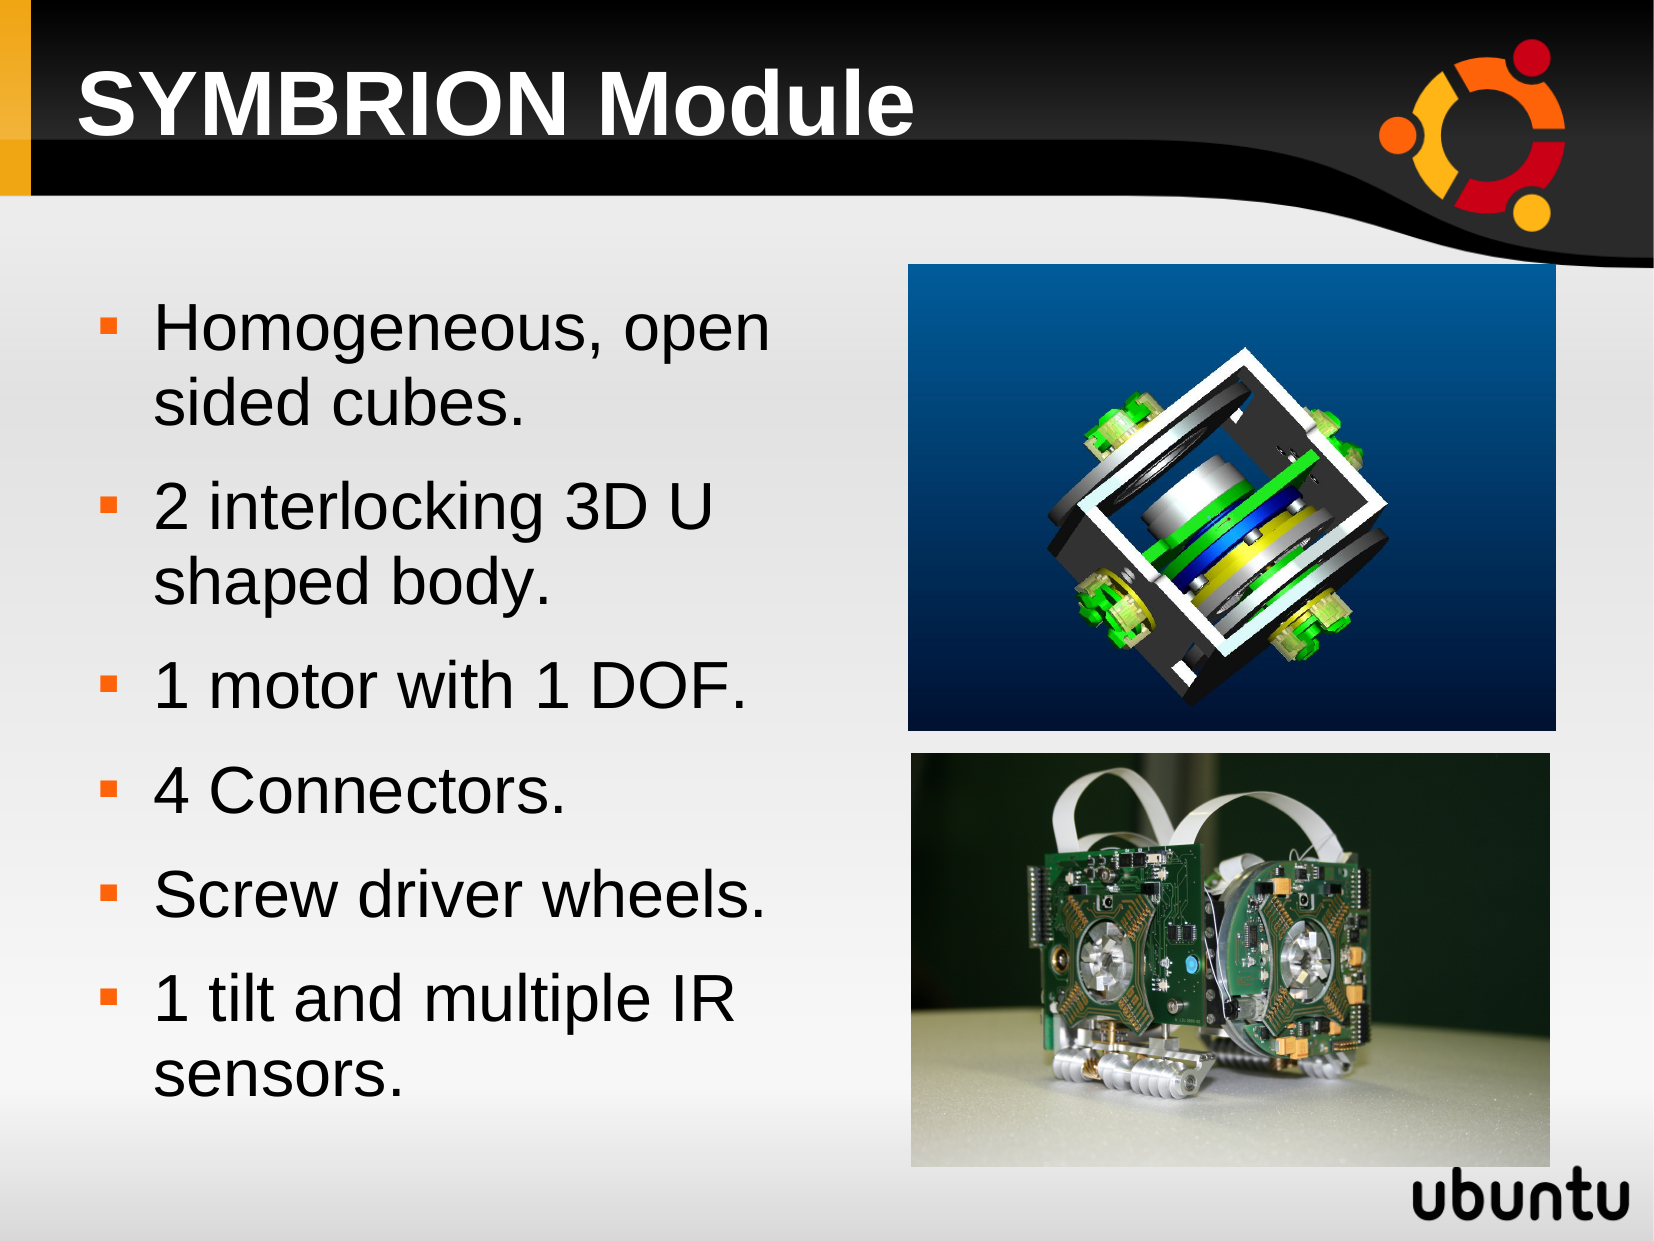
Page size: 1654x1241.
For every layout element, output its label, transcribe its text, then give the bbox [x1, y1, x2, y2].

list Homogeneous, open sided cubes. 2 interlocking 3D U shaped body. 1 motor with 1 DOF. 4 Connectors. Screw driver wheels. 1 tilt and multiple IR sensors. [82, 290, 809, 1111]
picture [0, 0, 1654, 1241]
chart [845, 290, 1572, 1109]
title SYMBRION Module [76, 0, 1565, 208]
